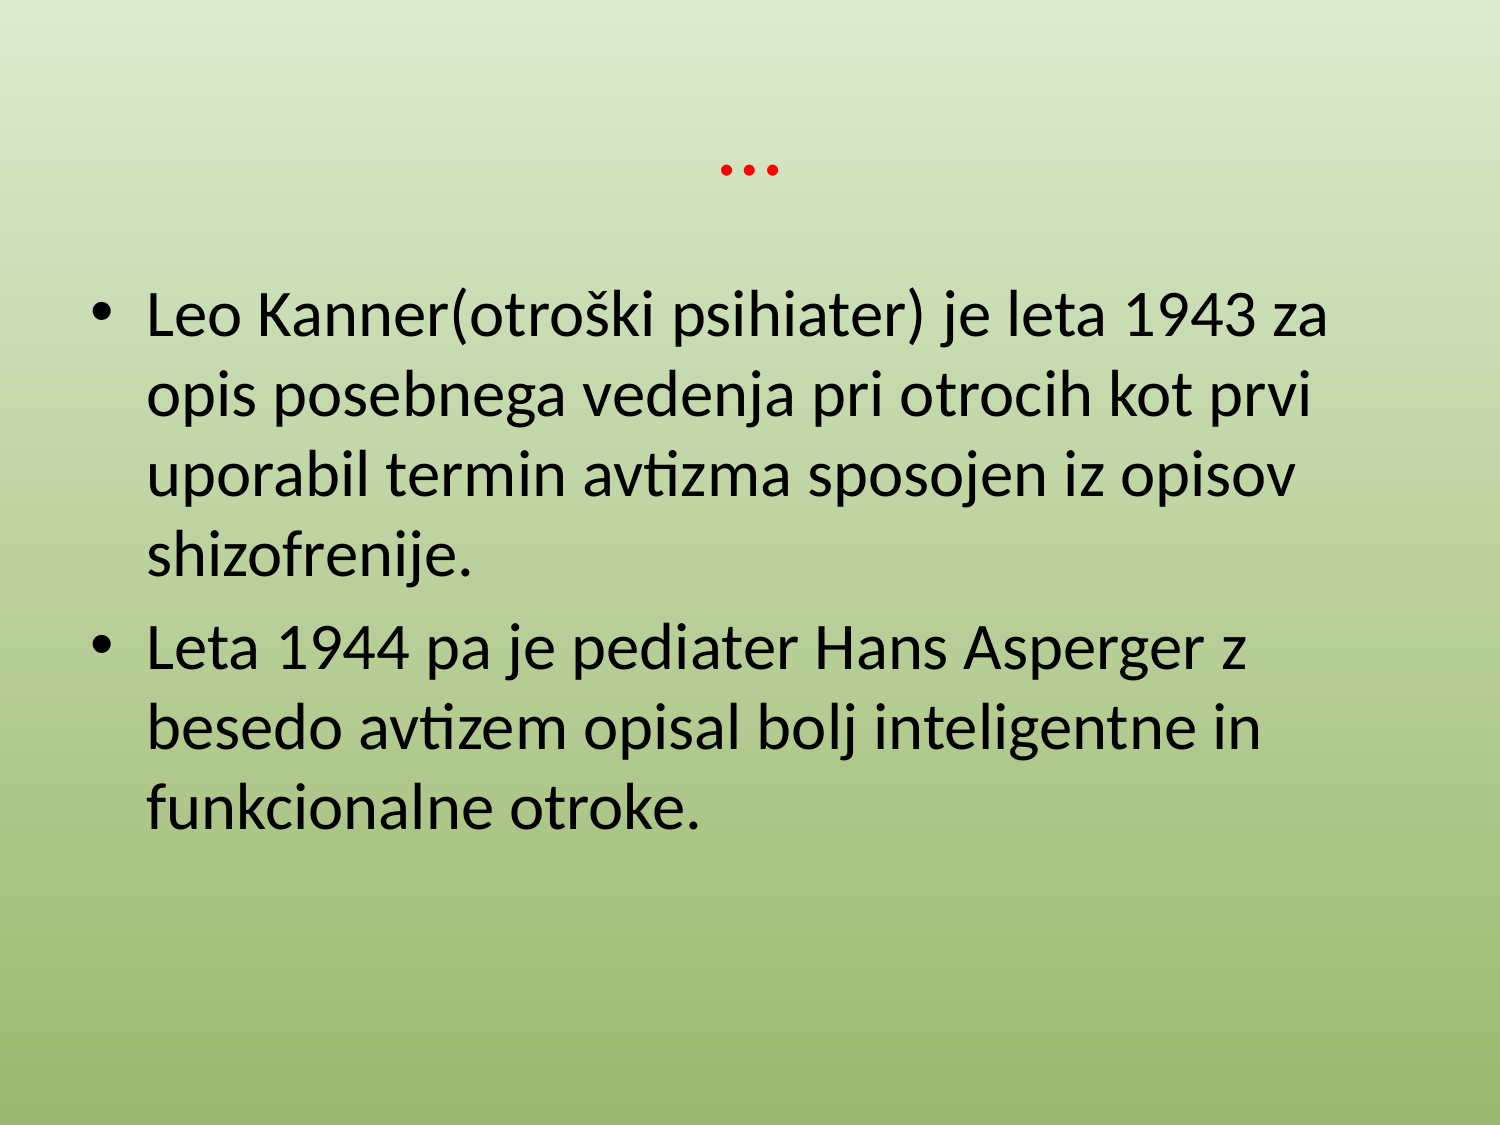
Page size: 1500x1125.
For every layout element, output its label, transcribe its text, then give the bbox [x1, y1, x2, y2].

list Leo Kanner(otroški psihiater) je leta 1943 za opis posebnega vedenja pri otrocih kot prvi uporabil termin avtizma sposojen iz opisov shizofrenije. Leta 1944 pa je pediater Hans Asperger z besedo avtizem opisal bolj inteligentne in funkcionalne otroke. [75, 262, 1425, 1005]
title … [75, 45, 1425, 233]
